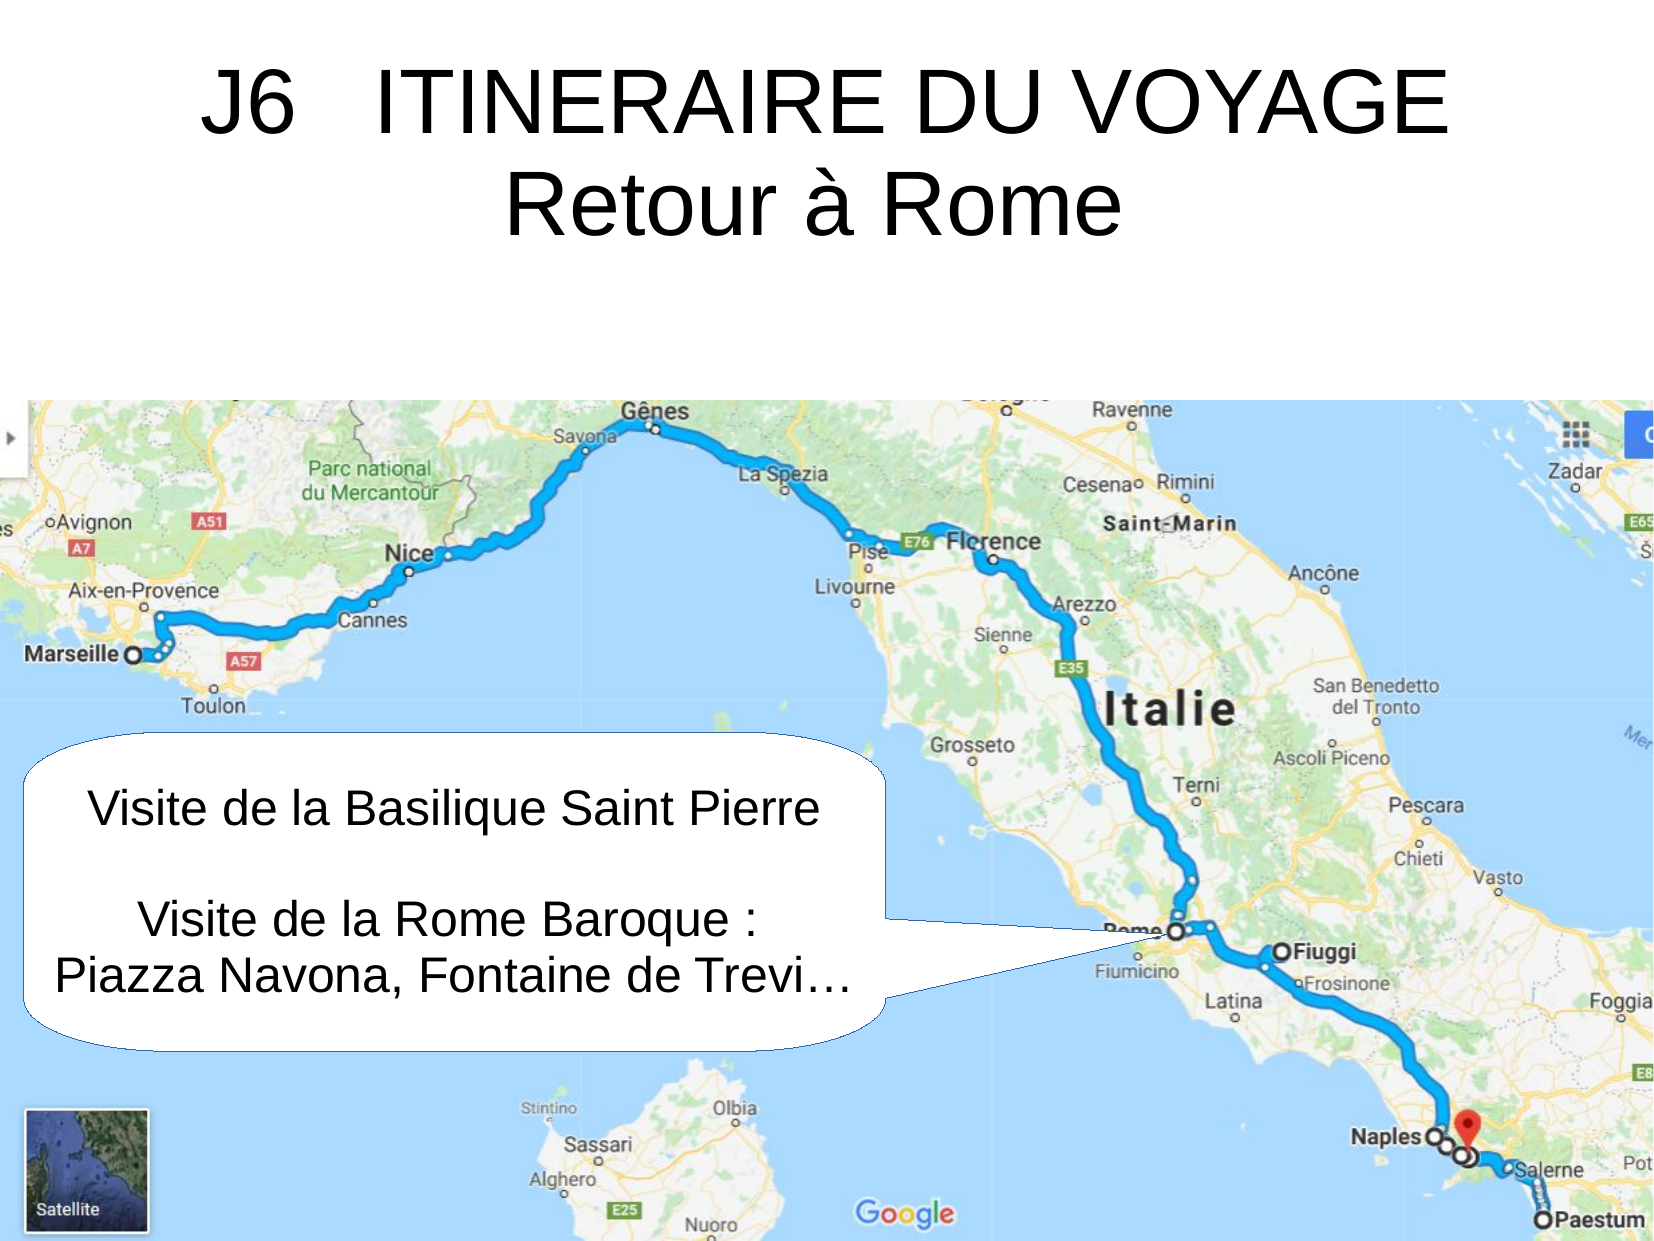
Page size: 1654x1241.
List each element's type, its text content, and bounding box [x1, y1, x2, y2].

title J6 ITINERAIRE DU VOYAGE Retour à Rome [82, 49, 1571, 257]
picture [0, 400, 1654, 1241]
text_box Visite de la Basilique Saint Pierre Visite de la Rome Baroque : Piazza Navona, Fontaine de Trevi… [23, 732, 1168, 1052]
